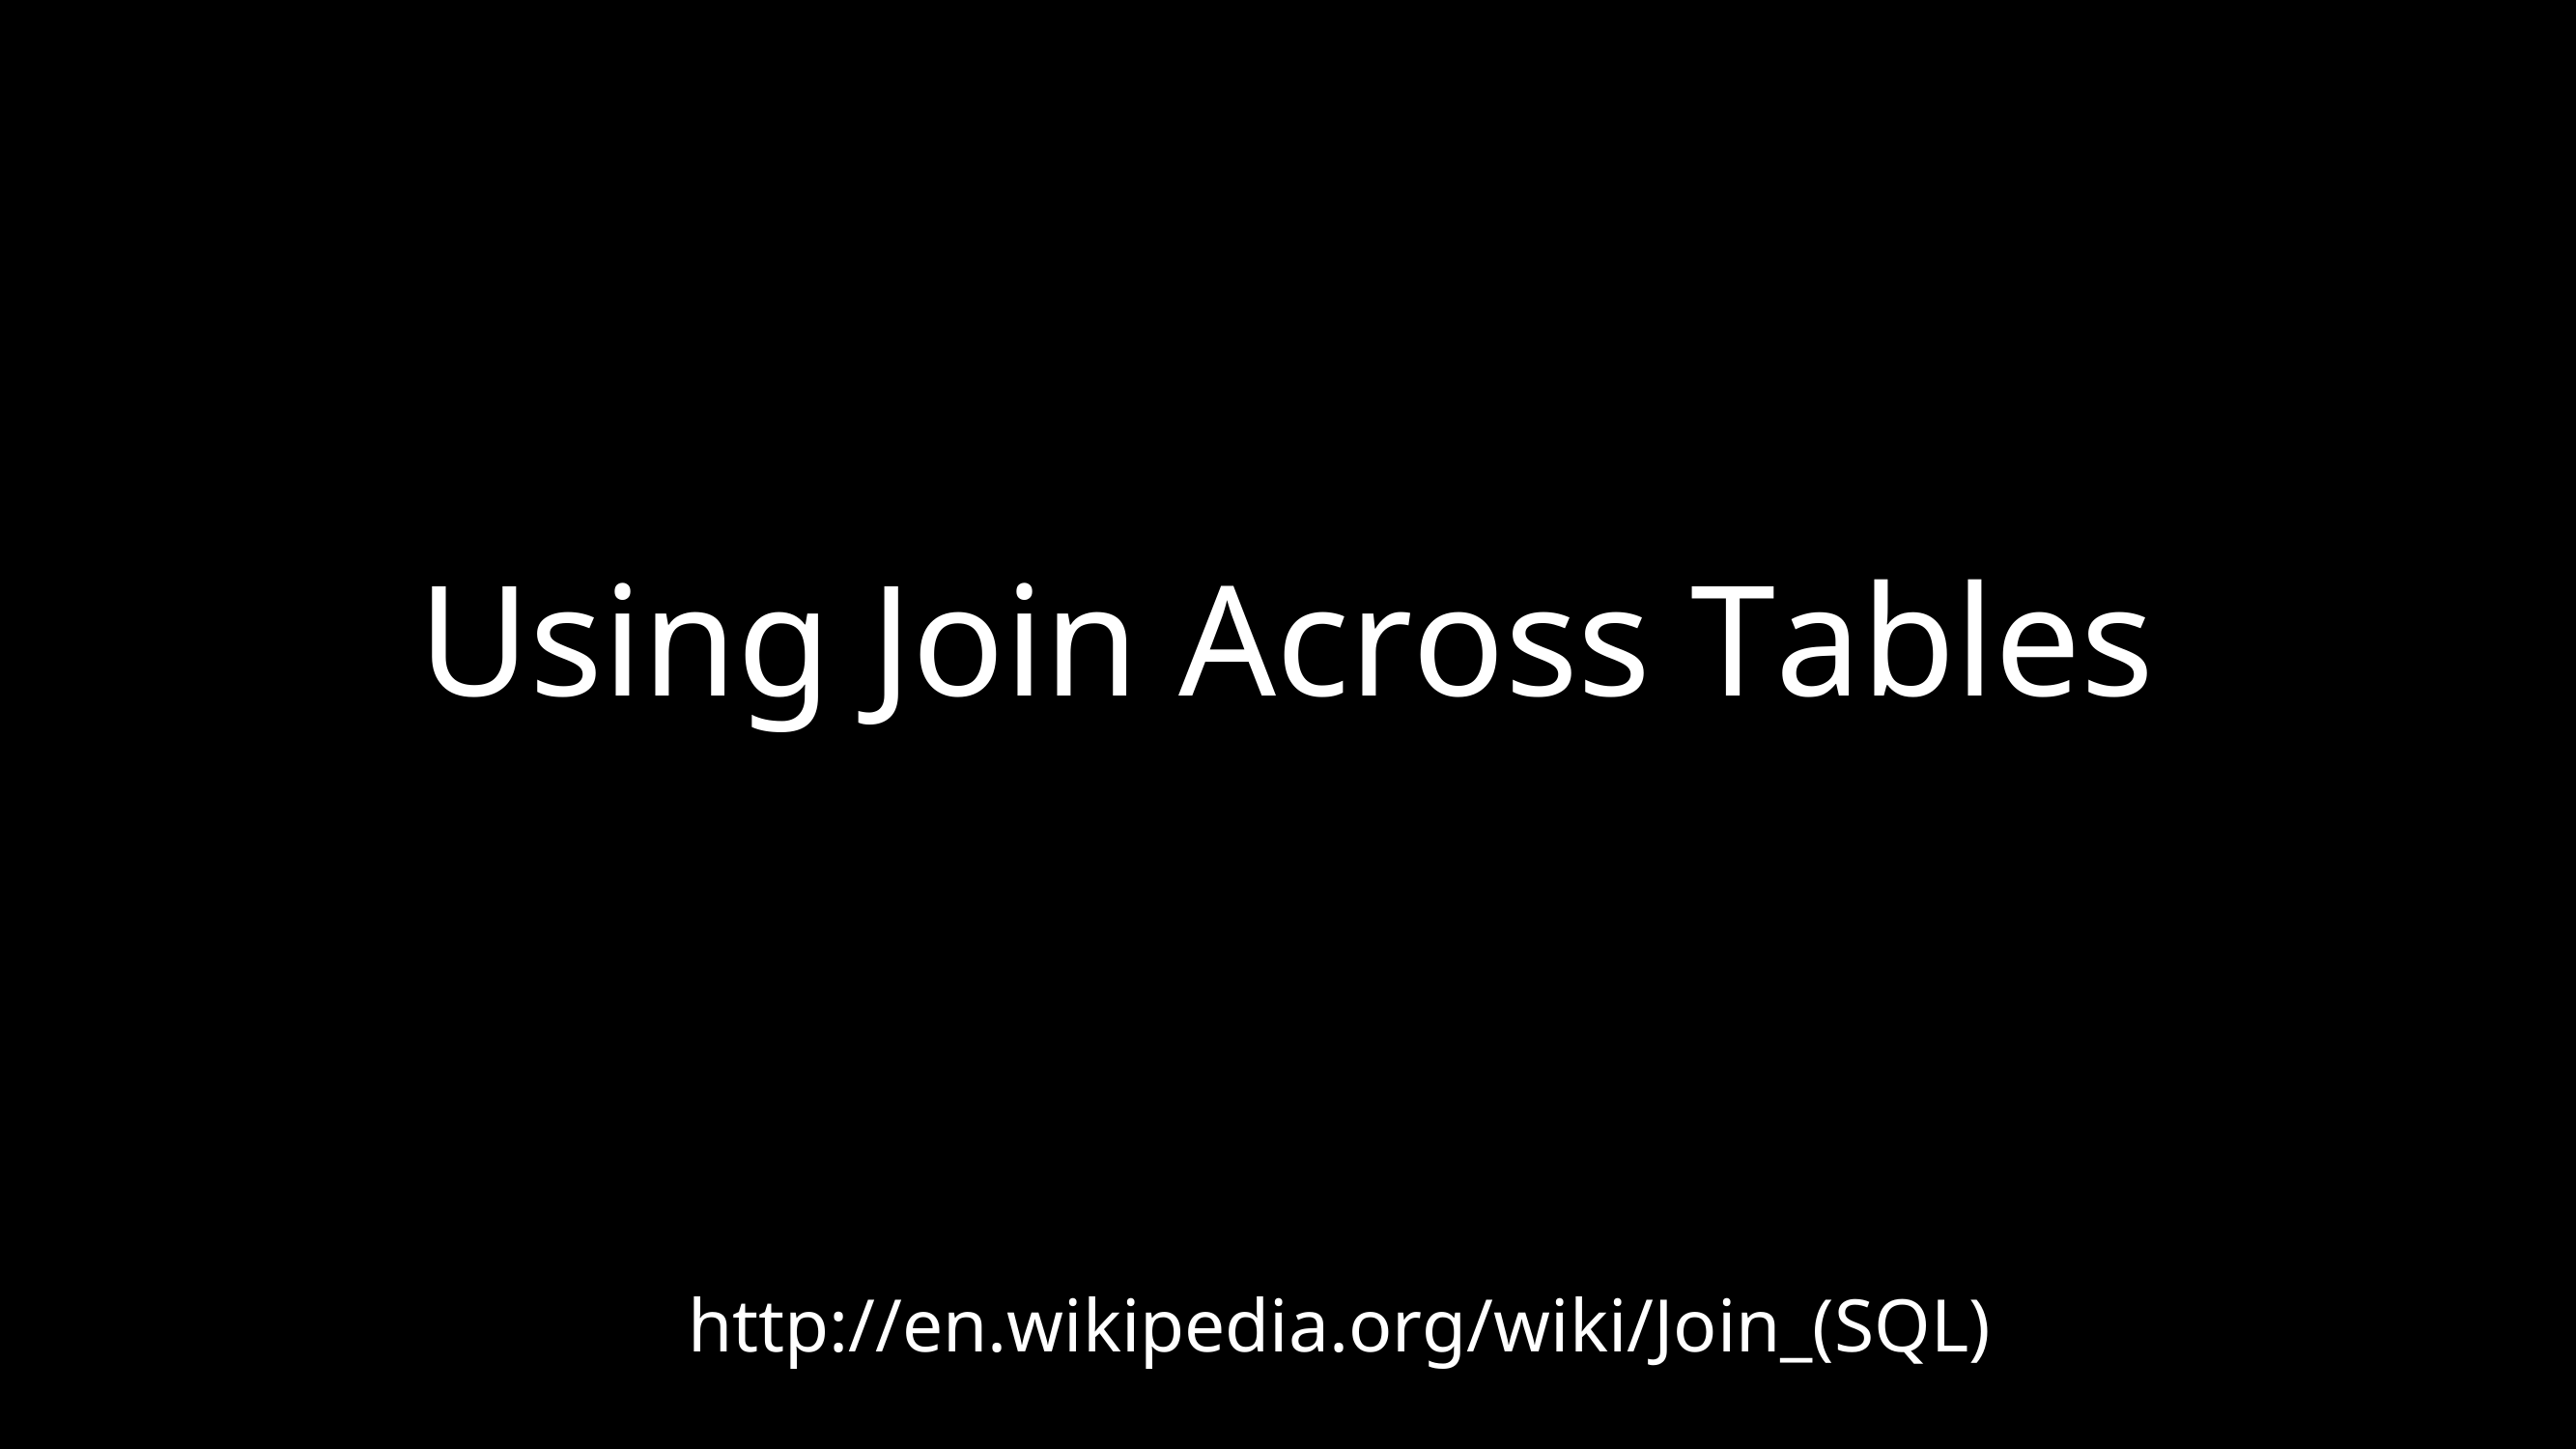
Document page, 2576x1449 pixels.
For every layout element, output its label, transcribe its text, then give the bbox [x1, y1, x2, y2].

title Using Join Across Tables [183, 243, 2392, 733]
text_box http://en.wikipedia.org/wiki/Join_(SQL) [688, 1279, 1992, 1367]
